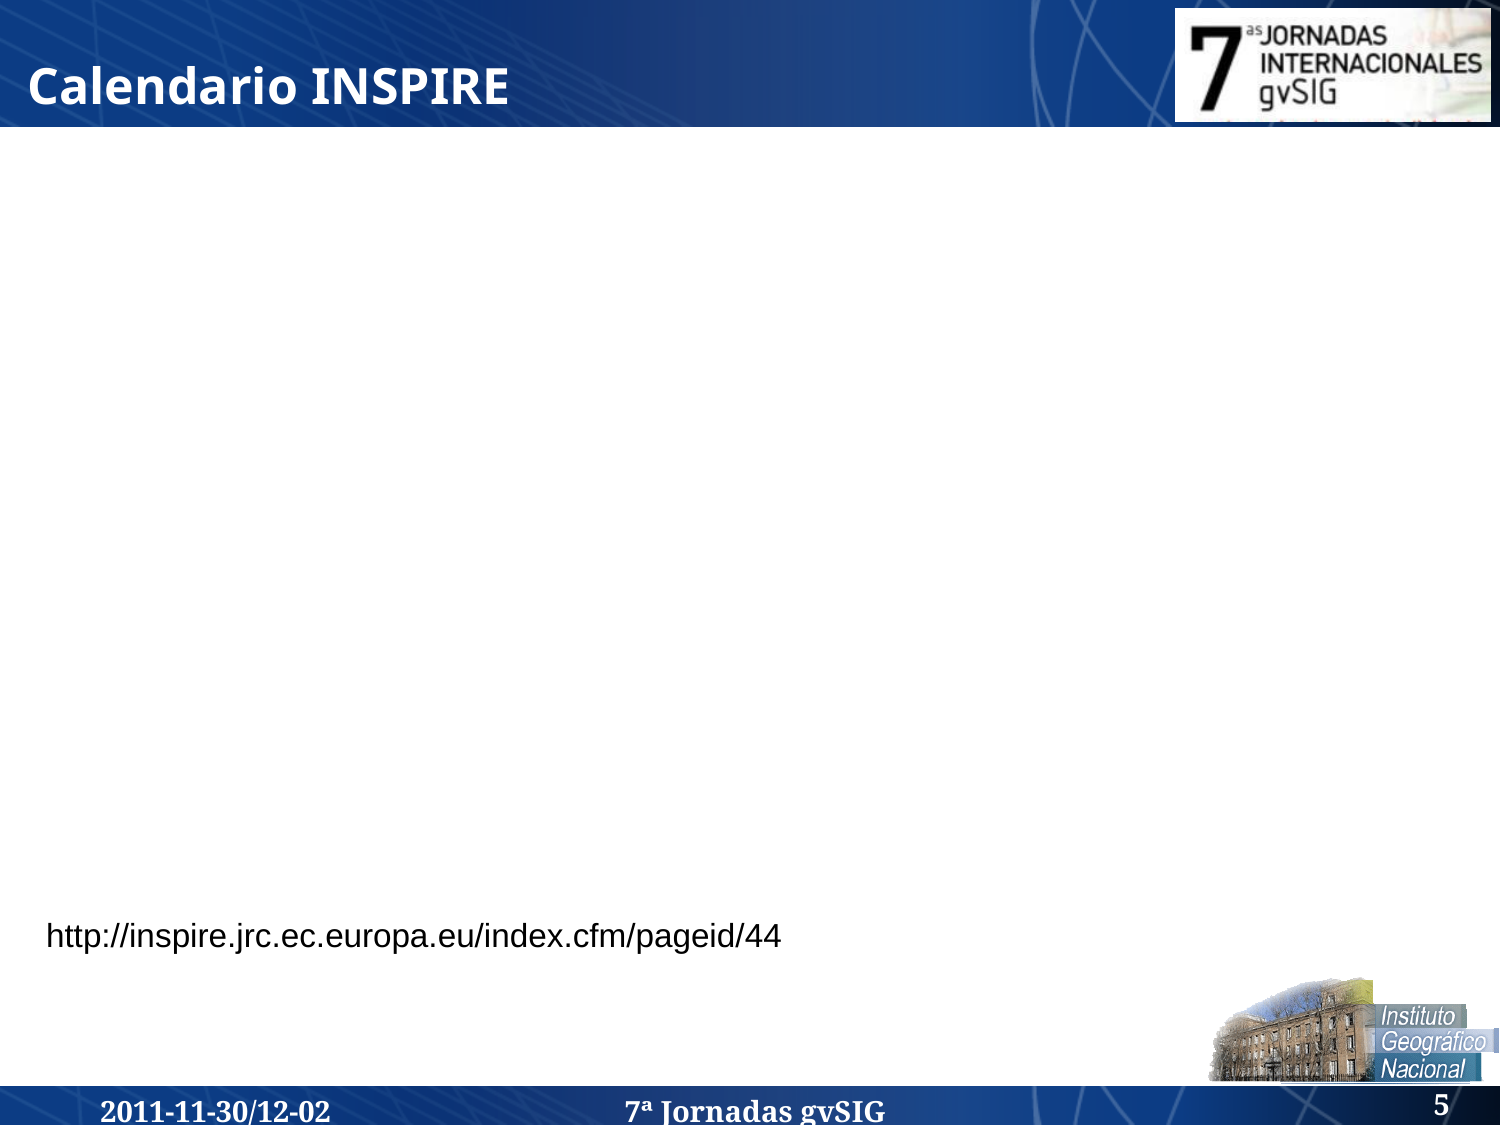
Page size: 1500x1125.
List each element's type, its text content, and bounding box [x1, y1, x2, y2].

picture [0, 968, 1500, 1125]
text_box Calendario INSPIRE [0, 43, 1275, 107]
picture [0, 0, 1500, 127]
text_box http://inspire.jrc.ec.europa.eu/index.cfm/pageid/44 [31, 910, 1465, 967]
